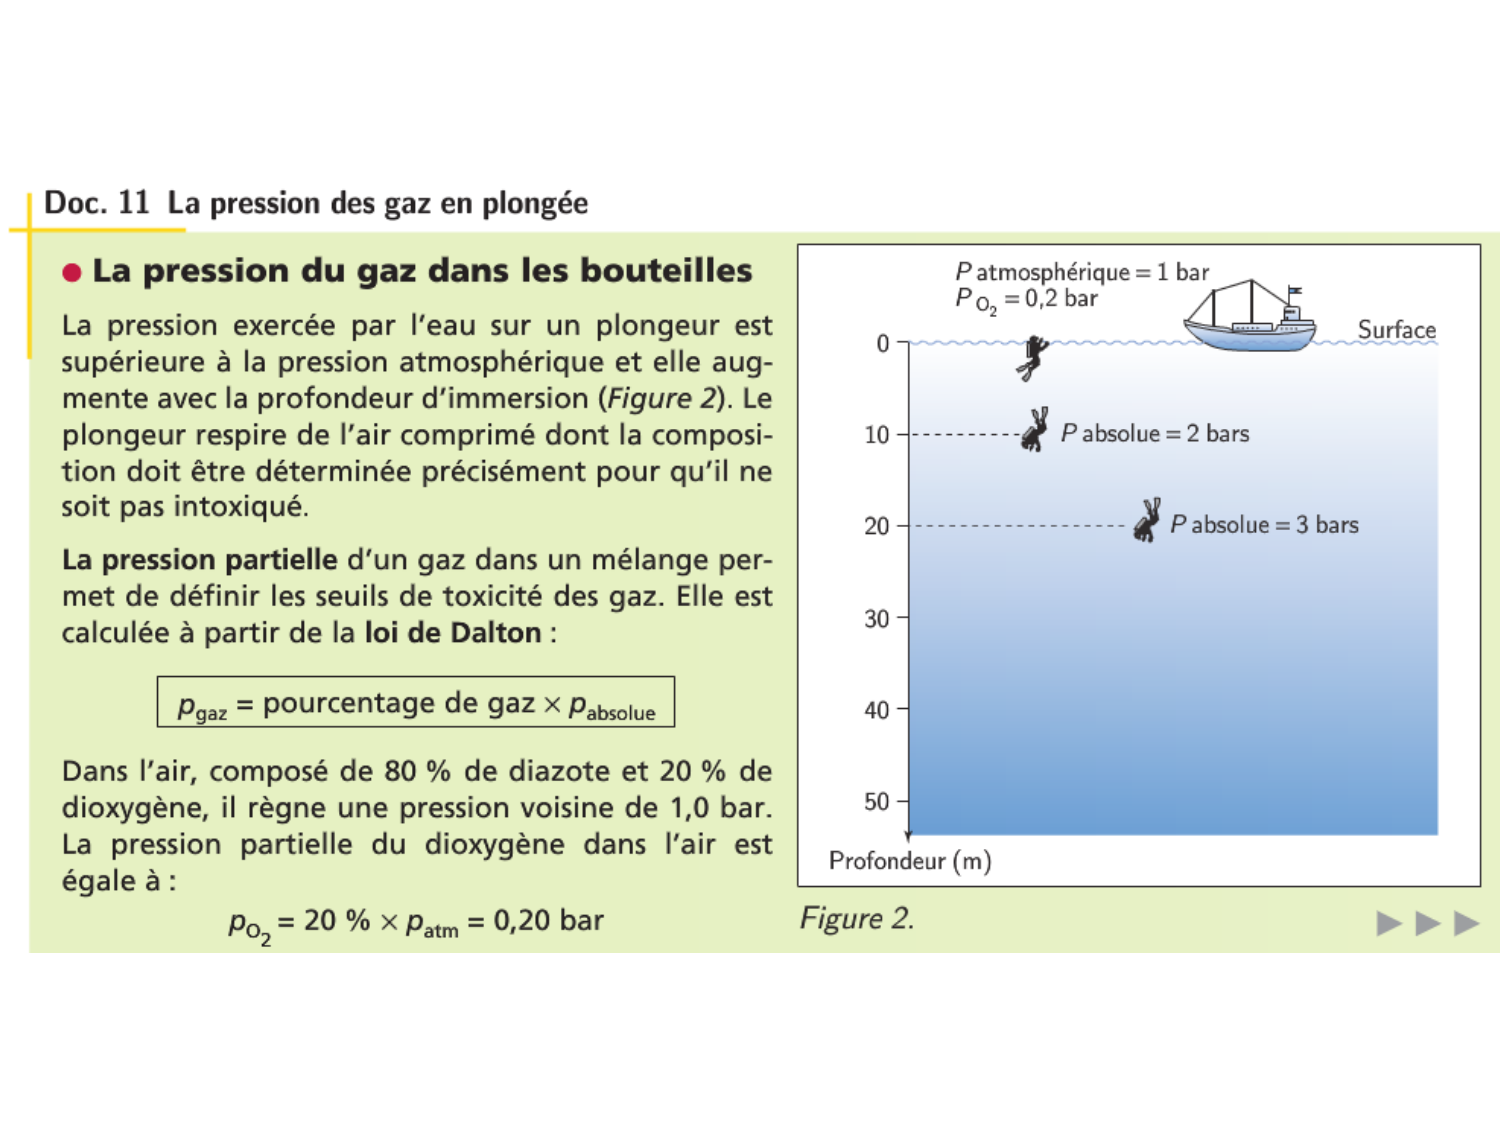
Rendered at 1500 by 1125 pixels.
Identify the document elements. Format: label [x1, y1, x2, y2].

picture [8, 183, 1500, 953]
